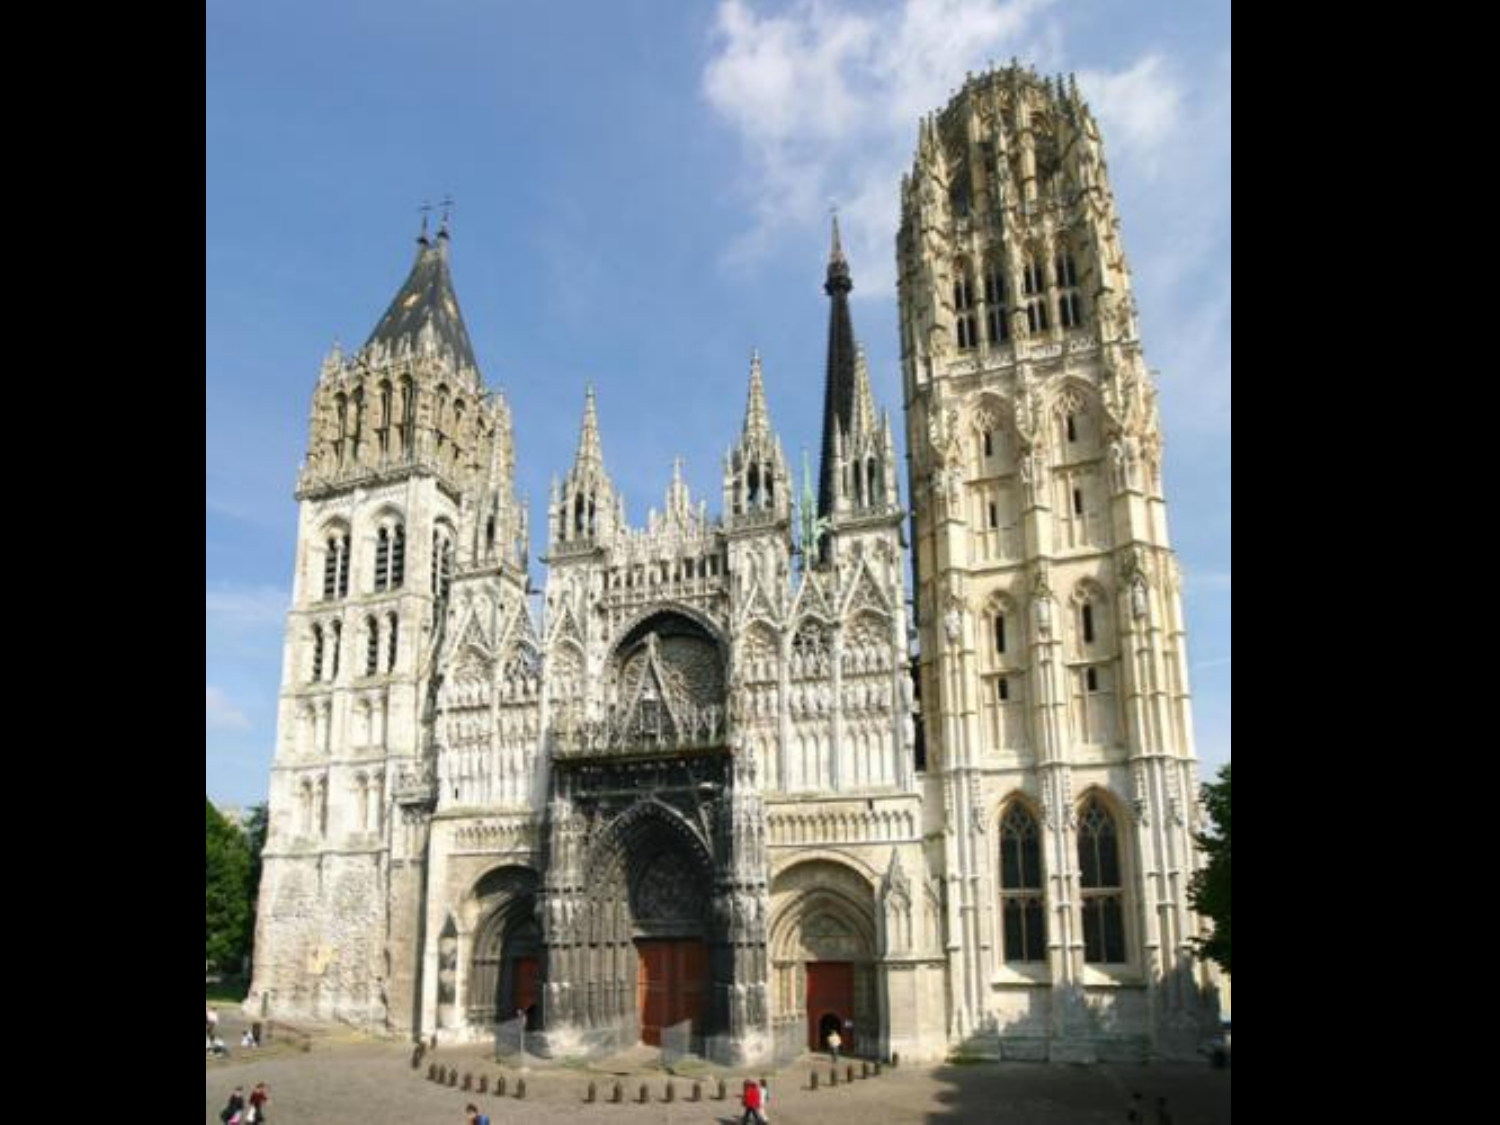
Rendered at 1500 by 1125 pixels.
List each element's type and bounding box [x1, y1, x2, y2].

picture [206, 0, 1231, 1125]
